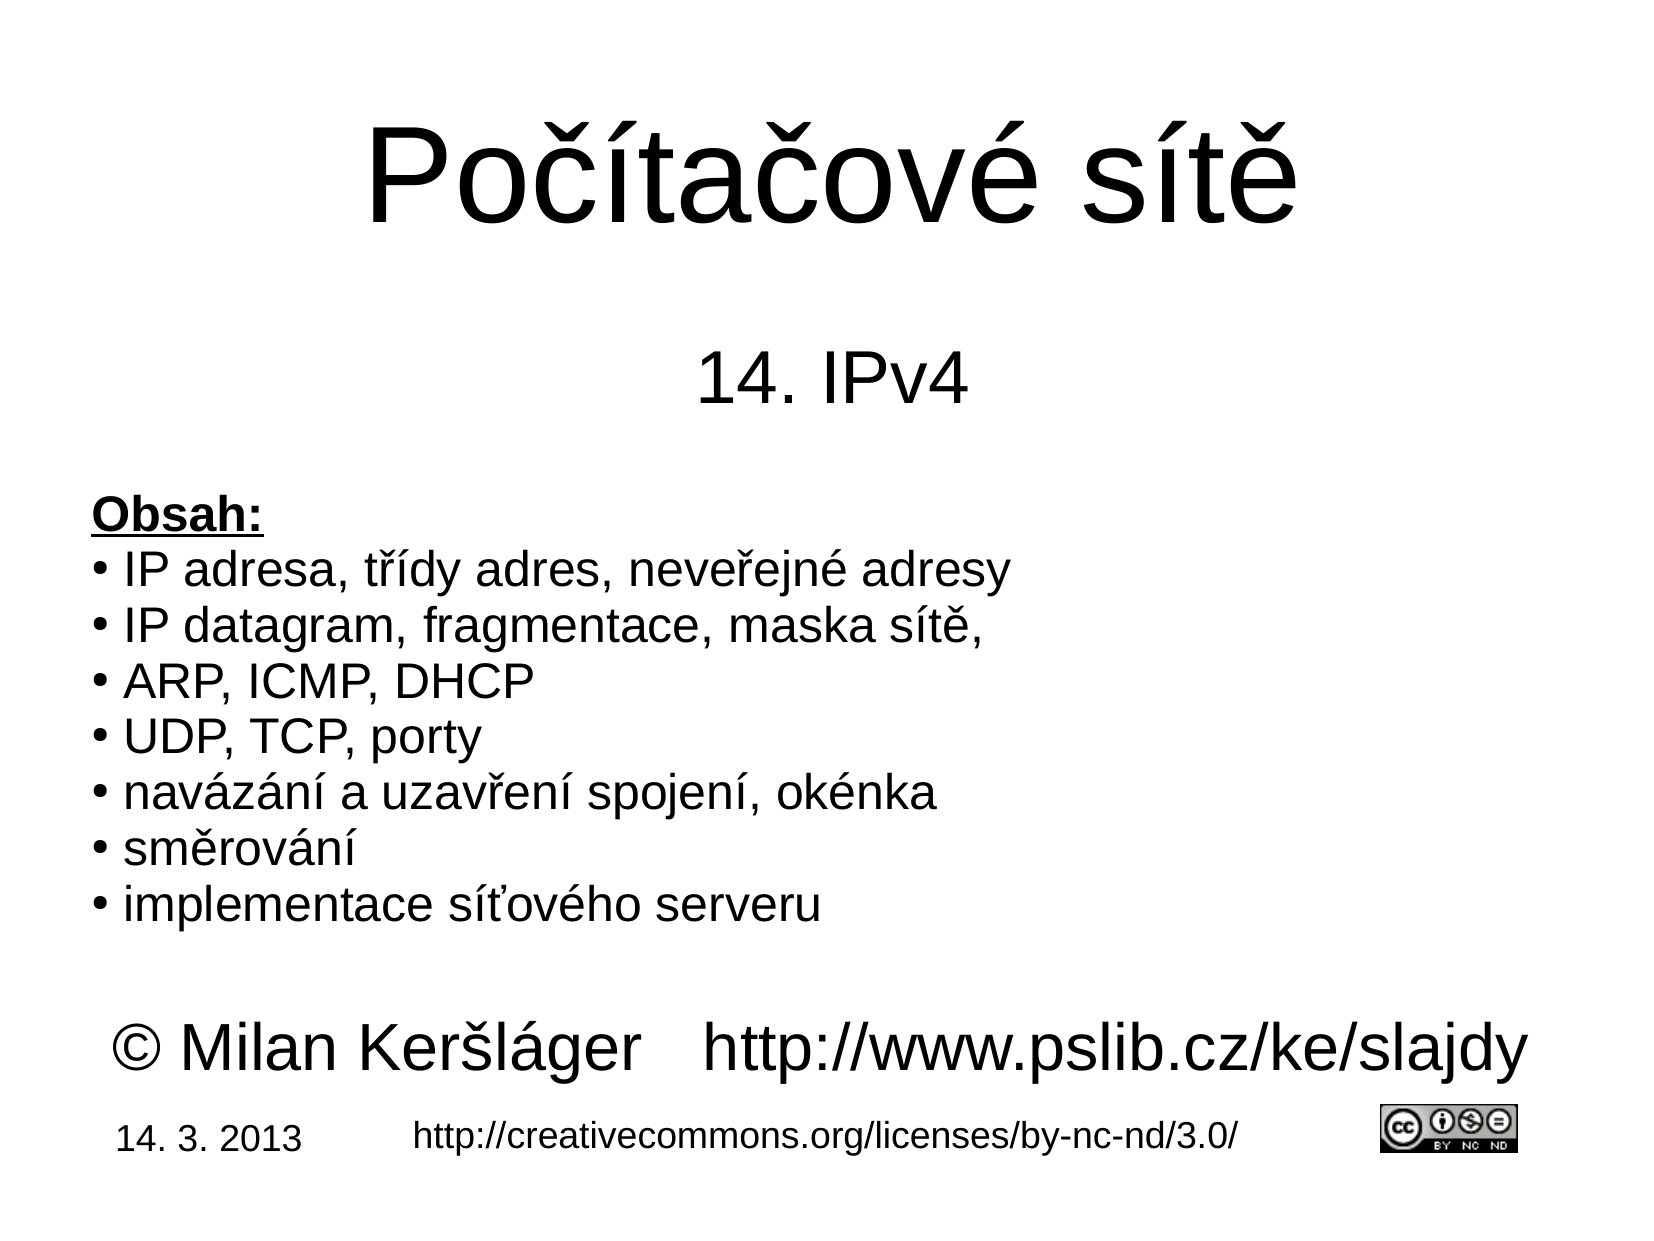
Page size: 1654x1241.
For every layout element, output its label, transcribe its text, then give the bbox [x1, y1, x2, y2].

list © Milan Keršláger http://www.pslib.cz/ke/slajdy [76, 1009, 1565, 1087]
picture [1380, 1104, 1518, 1153]
text_box 14. 3. 2013 [100, 1110, 337, 1168]
title Počítačové sítě 14. IPv4 [88, 56, 1577, 461]
text_box Obsah: IP adresa, třídy adres, neveřejné adresy IP datagram, fragmentace, maska sítě, ARP, ICMP, DHCP UDP, TCP, porty navázání a uzavření spojení, okénka směrování implementace síťového serveru [76, 478, 1583, 941]
text_box http://creativecommons.org/licenses/by-nc-nd/3.0/ [339, 1107, 1313, 1165]
